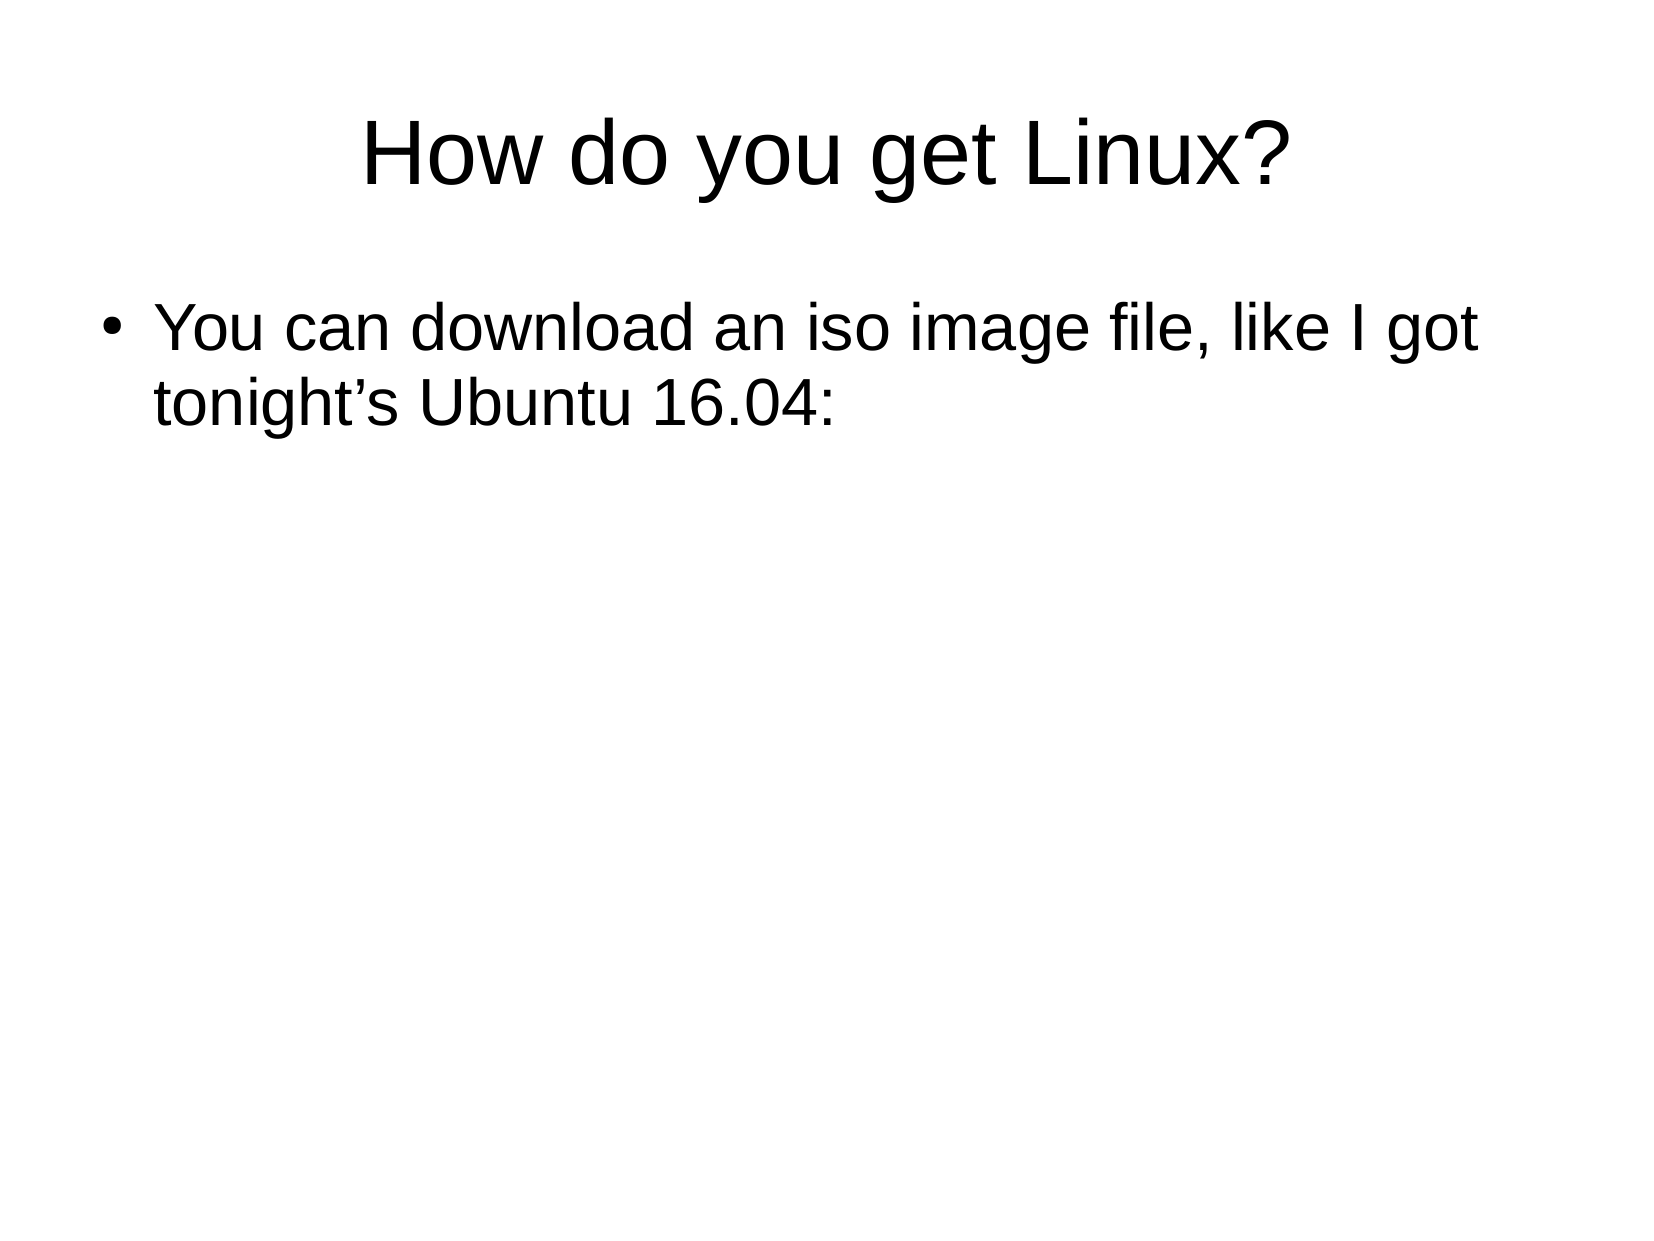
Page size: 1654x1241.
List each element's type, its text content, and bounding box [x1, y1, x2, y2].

title How do you get Linux? [82, 49, 1571, 257]
list You can download an iso image file, like I got tonight’s Ubuntu 16.04: [82, 290, 1571, 1010]
